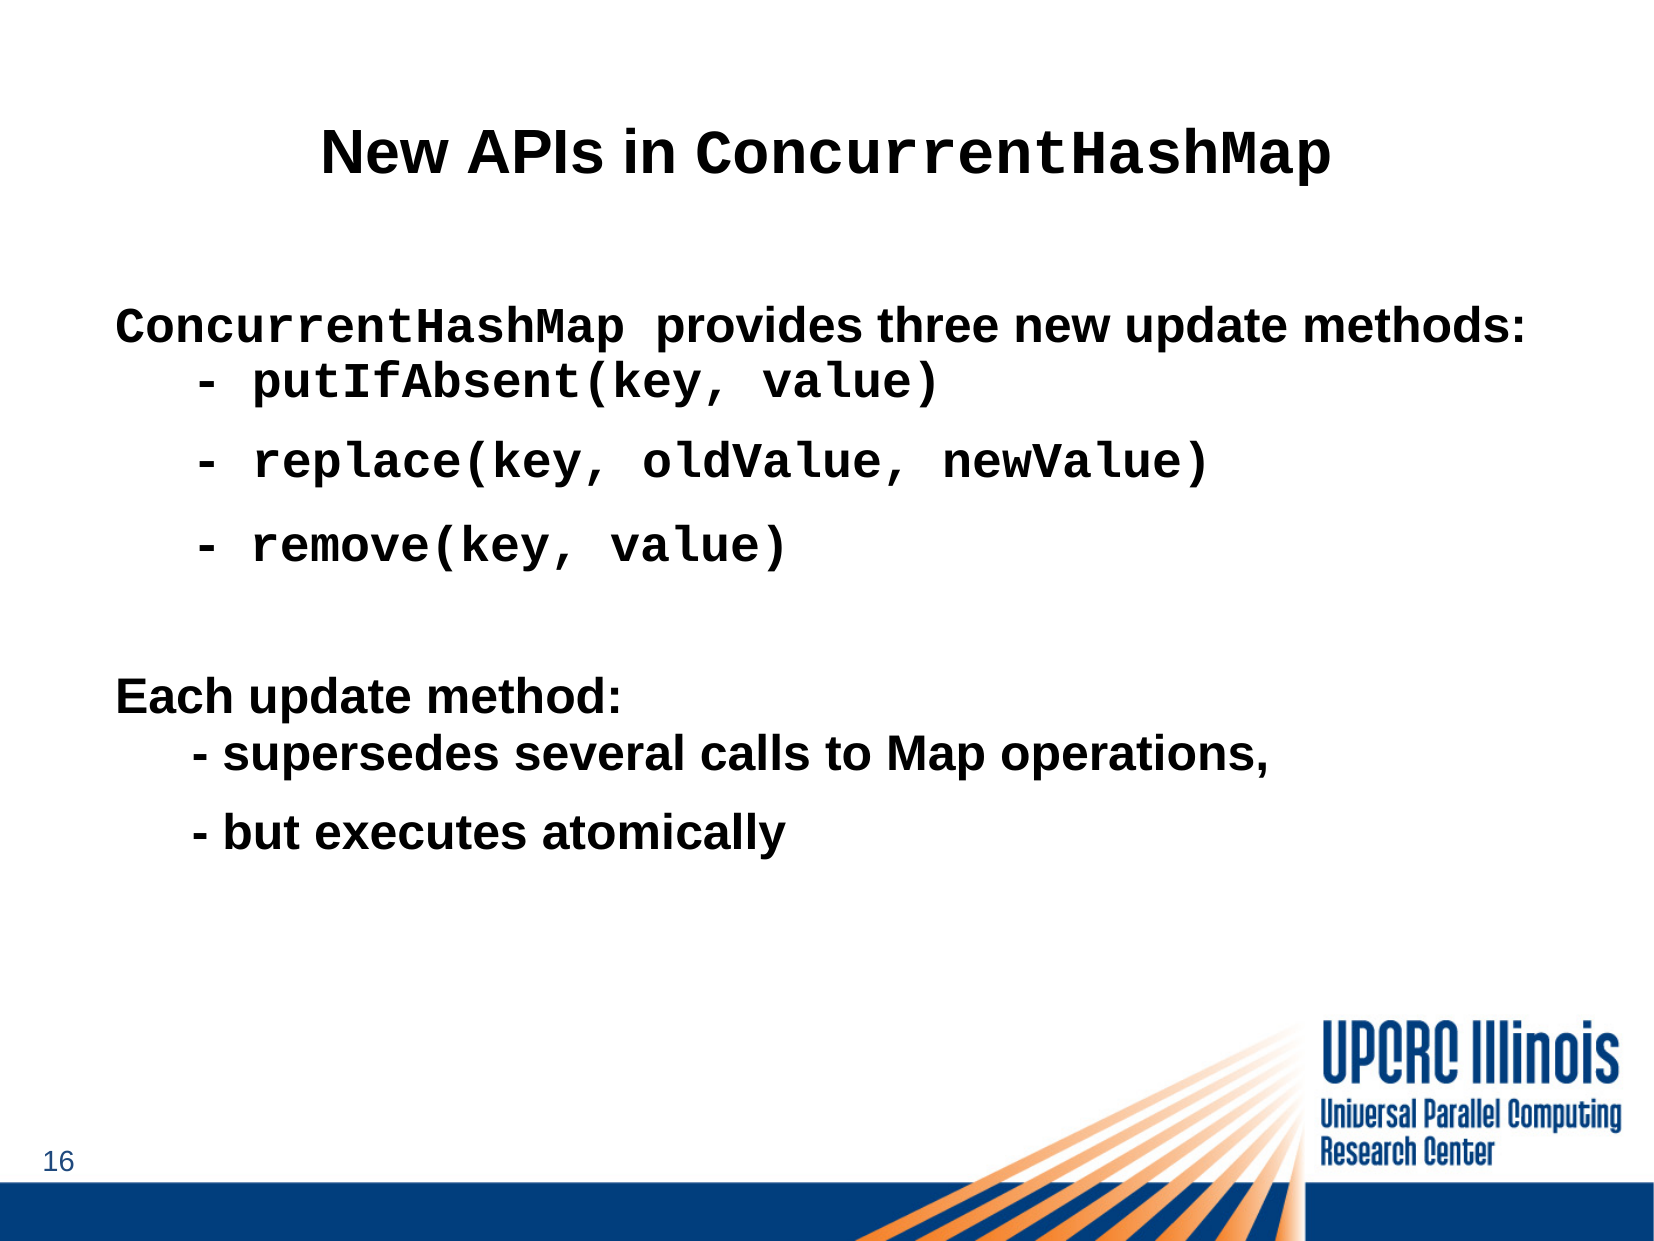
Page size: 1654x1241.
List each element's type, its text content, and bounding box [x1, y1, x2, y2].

title New APIs in ConcurrentHashMap [0, 57, 1654, 249]
picture [0, 1005, 1654, 1241]
list ConcurrentHashMap provides three new update methods: - putIfAbsent(key, value) - replace(key, oldValue, newValue) - remove(key, value) Each update method: - supersedes several calls to Map operations, - but executes atomically [82, 289, 1571, 1108]
